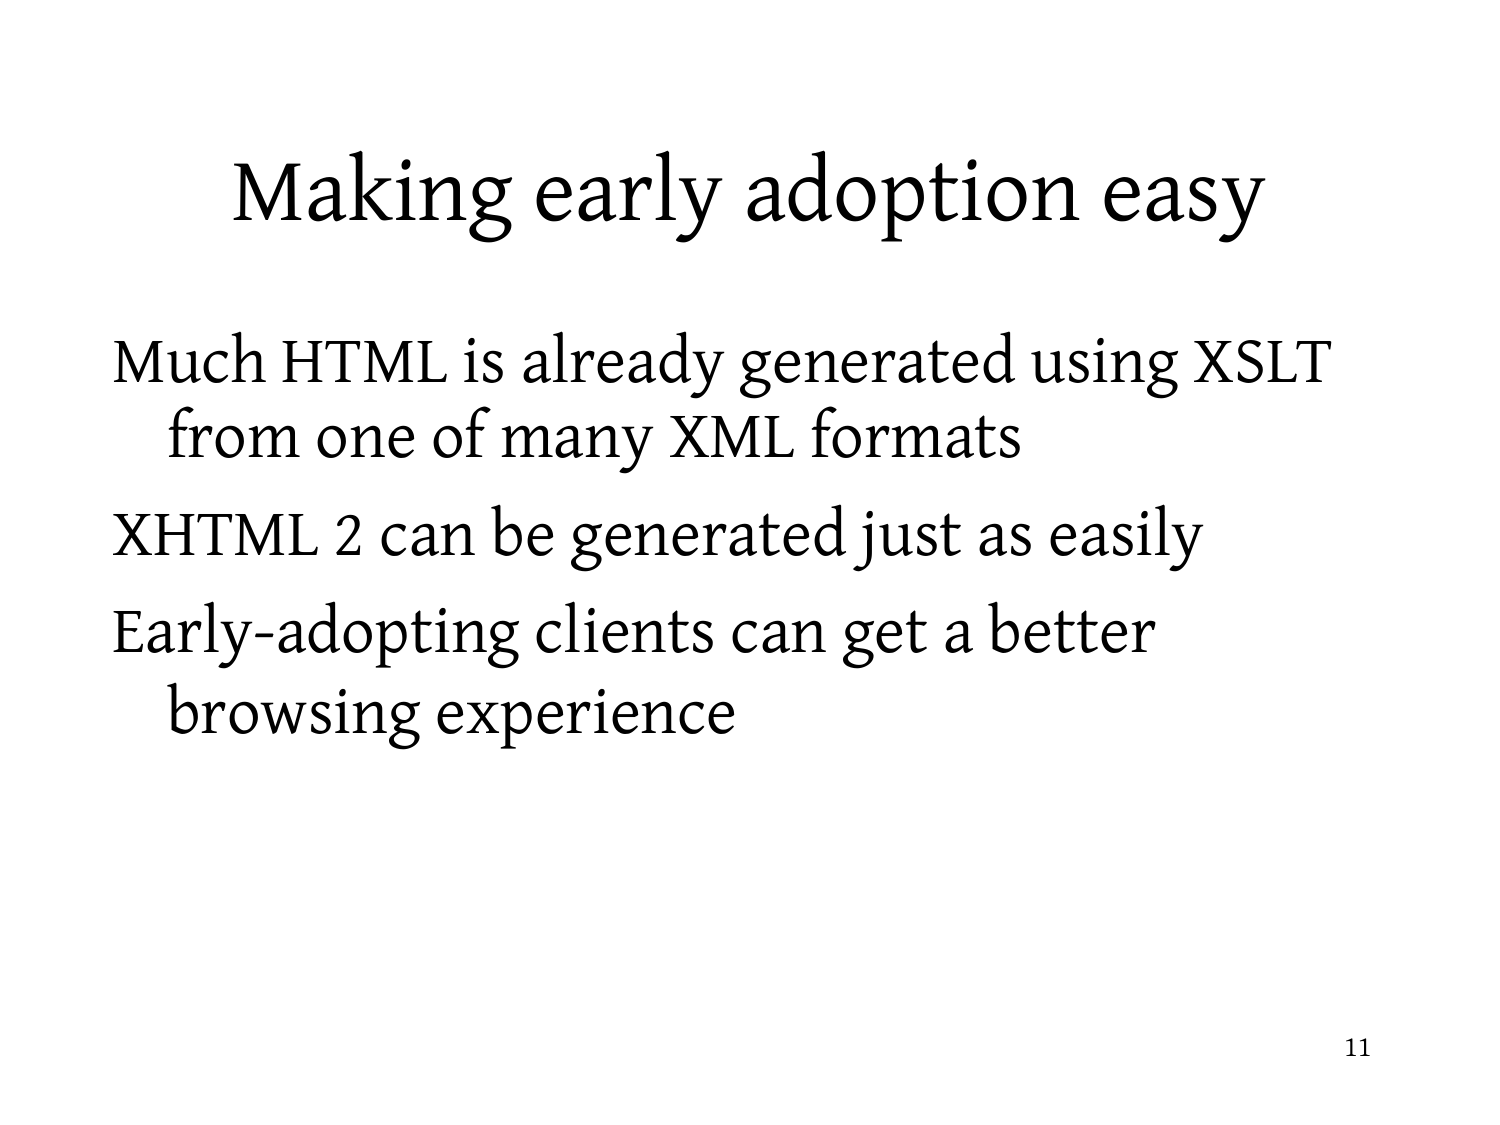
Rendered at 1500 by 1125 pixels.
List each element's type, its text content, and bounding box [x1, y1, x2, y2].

title Making early adoption easy [112, 63, 1387, 324]
list Much HTML is already generated using XSLT from one of many XML formats XHTML 2 can be generated just as easily Early-adopting clients can get a better browsing experience [112, 324, 1387, 1000]
